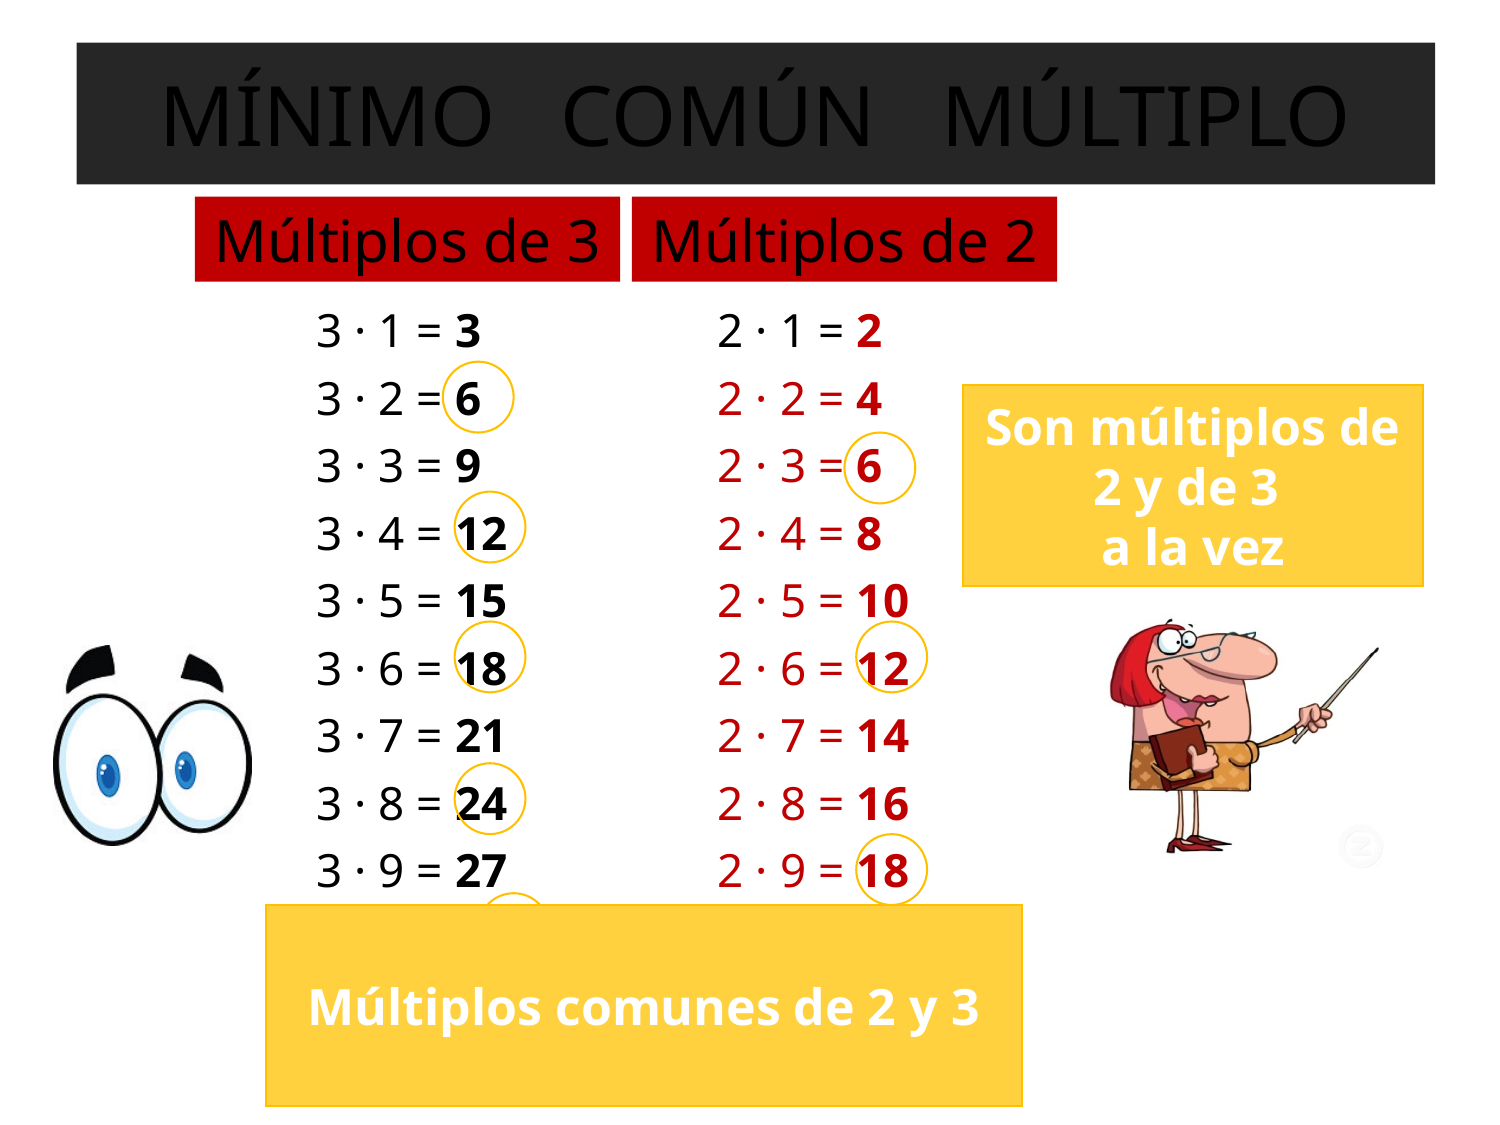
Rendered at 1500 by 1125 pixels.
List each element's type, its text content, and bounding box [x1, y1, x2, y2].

text_box 3 · 1 = 3 3 · 2 = 6 3 · 3 = 9 3 · 4 = 12 3 · 5 = 15 3 · 6 = 18 3 · 7 = 21 3 · 8 = 24 3 · 9 = 27 3 · 10 = 30 3 · 11 = 33 [301, 294, 632, 905]
text_box MÍNIMO COMÚN MÚLTIPLO [76, 42, 1436, 185]
text_box Múltiplos comunes de 2 y 3 [265, 905, 1022, 1106]
text_box 2 · 1 = 2 2 · 2 = 4 2 · 3 = 6 2 · 4 = 8 2 · 5 = 10 2 · 6 = 12 2 · 7 = 14 2 · 8 = 16 2 · 9 = 18 2 · 10 = 20 2 · 11 = 22 [858, 836, 926, 903]
picture [53, 645, 252, 846]
text_box Son múltiplos de 2 y de 3 a la vez [962, 385, 1424, 587]
text_box 2 · 1 = 2 2 · 2 = 4 2 · 3 = 6 2 · 4 = 8 2 · 5 = 10 2 · 6 = 12 2 · 7 = 14 2 · 8 = 16 2 · 9 = 18 2 · 10 = 20 2 · 11 = 22 [702, 294, 1034, 1040]
text_box Múltiplos de 2 [631, 196, 1058, 282]
picture [1104, 597, 1388, 873]
text_box Múltiplos de 3 [194, 196, 621, 282]
